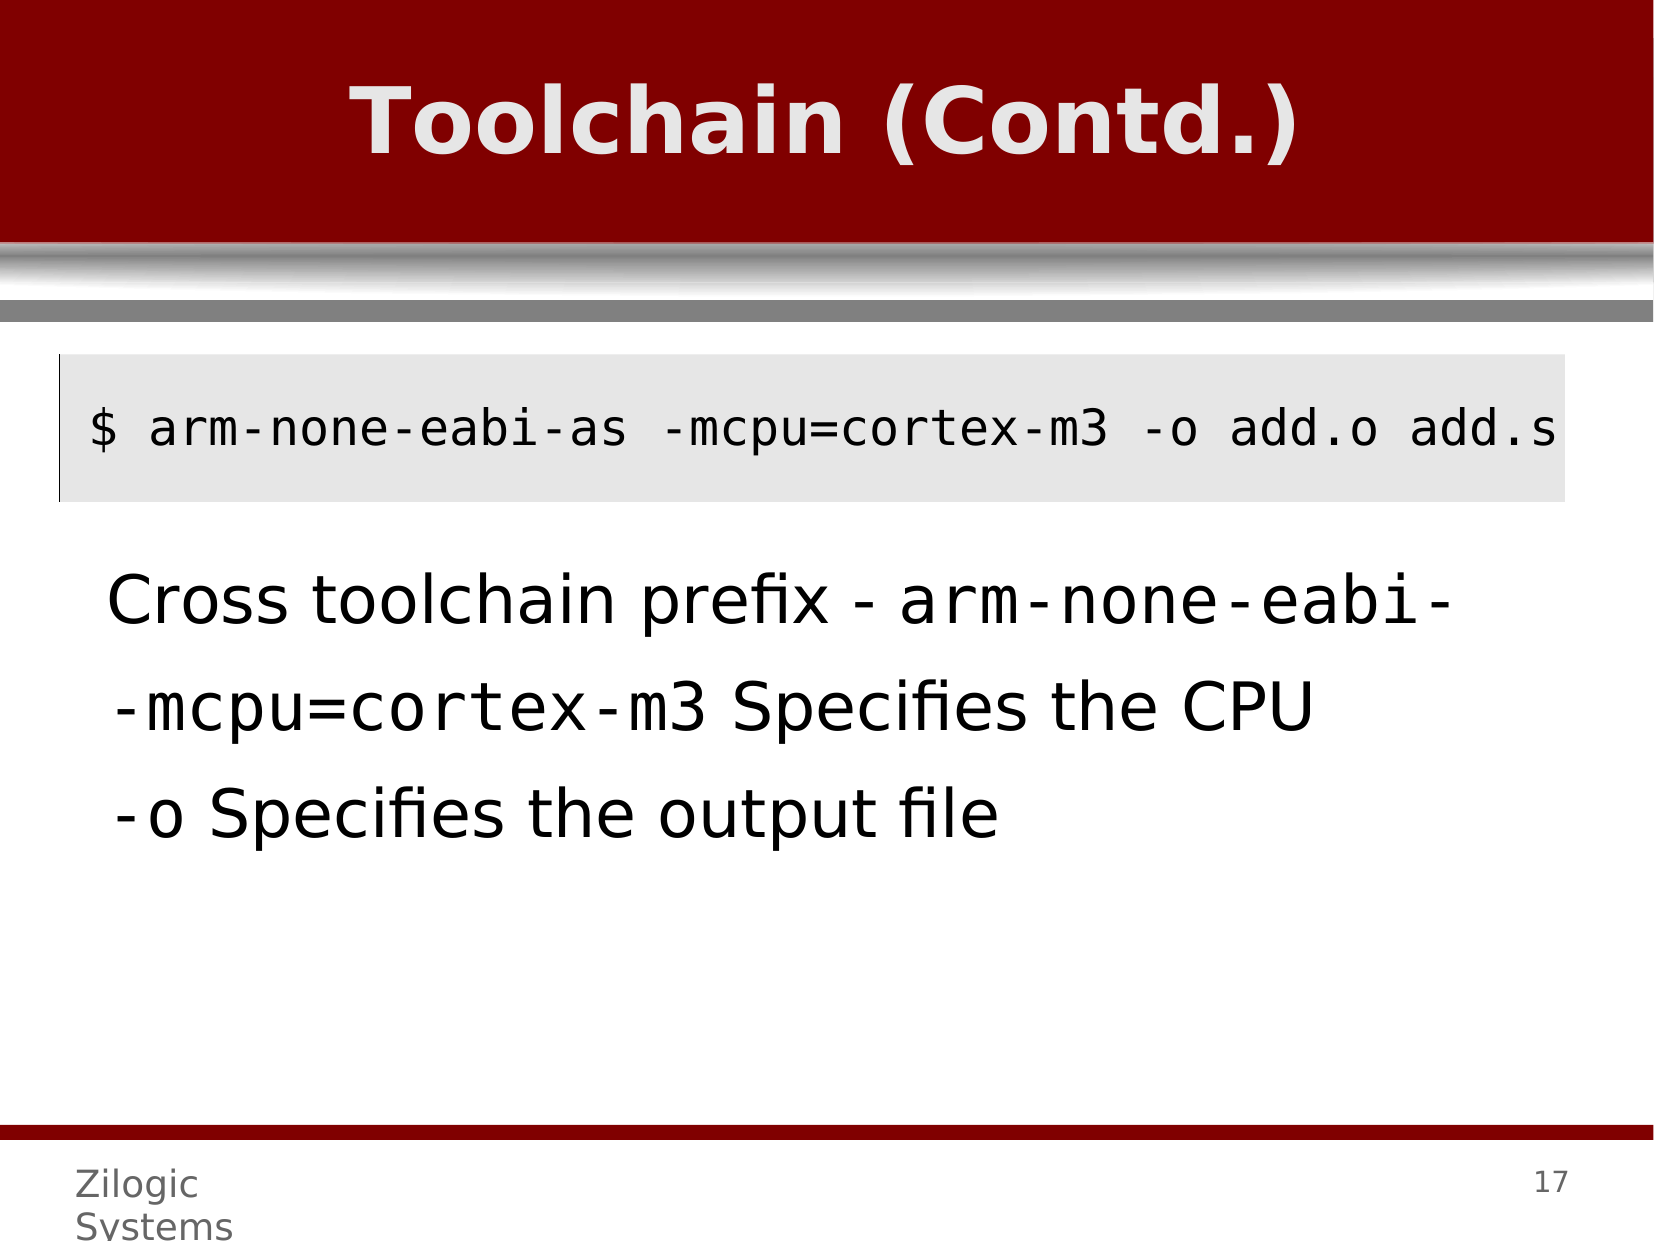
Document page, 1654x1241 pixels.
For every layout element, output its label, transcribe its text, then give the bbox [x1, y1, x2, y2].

text_box $ arm-none-eabi-as -mcpu=cortex-m3 -o add.o add.s [60, 354, 1565, 502]
title Toolchain (Contd.) [82, 18, 1571, 226]
list Cross toolchain prefix - arm-none-eabi- -mcpu=cortex-m3 Specifies the CPU -o Specifies the output file [88, 561, 1572, 1094]
